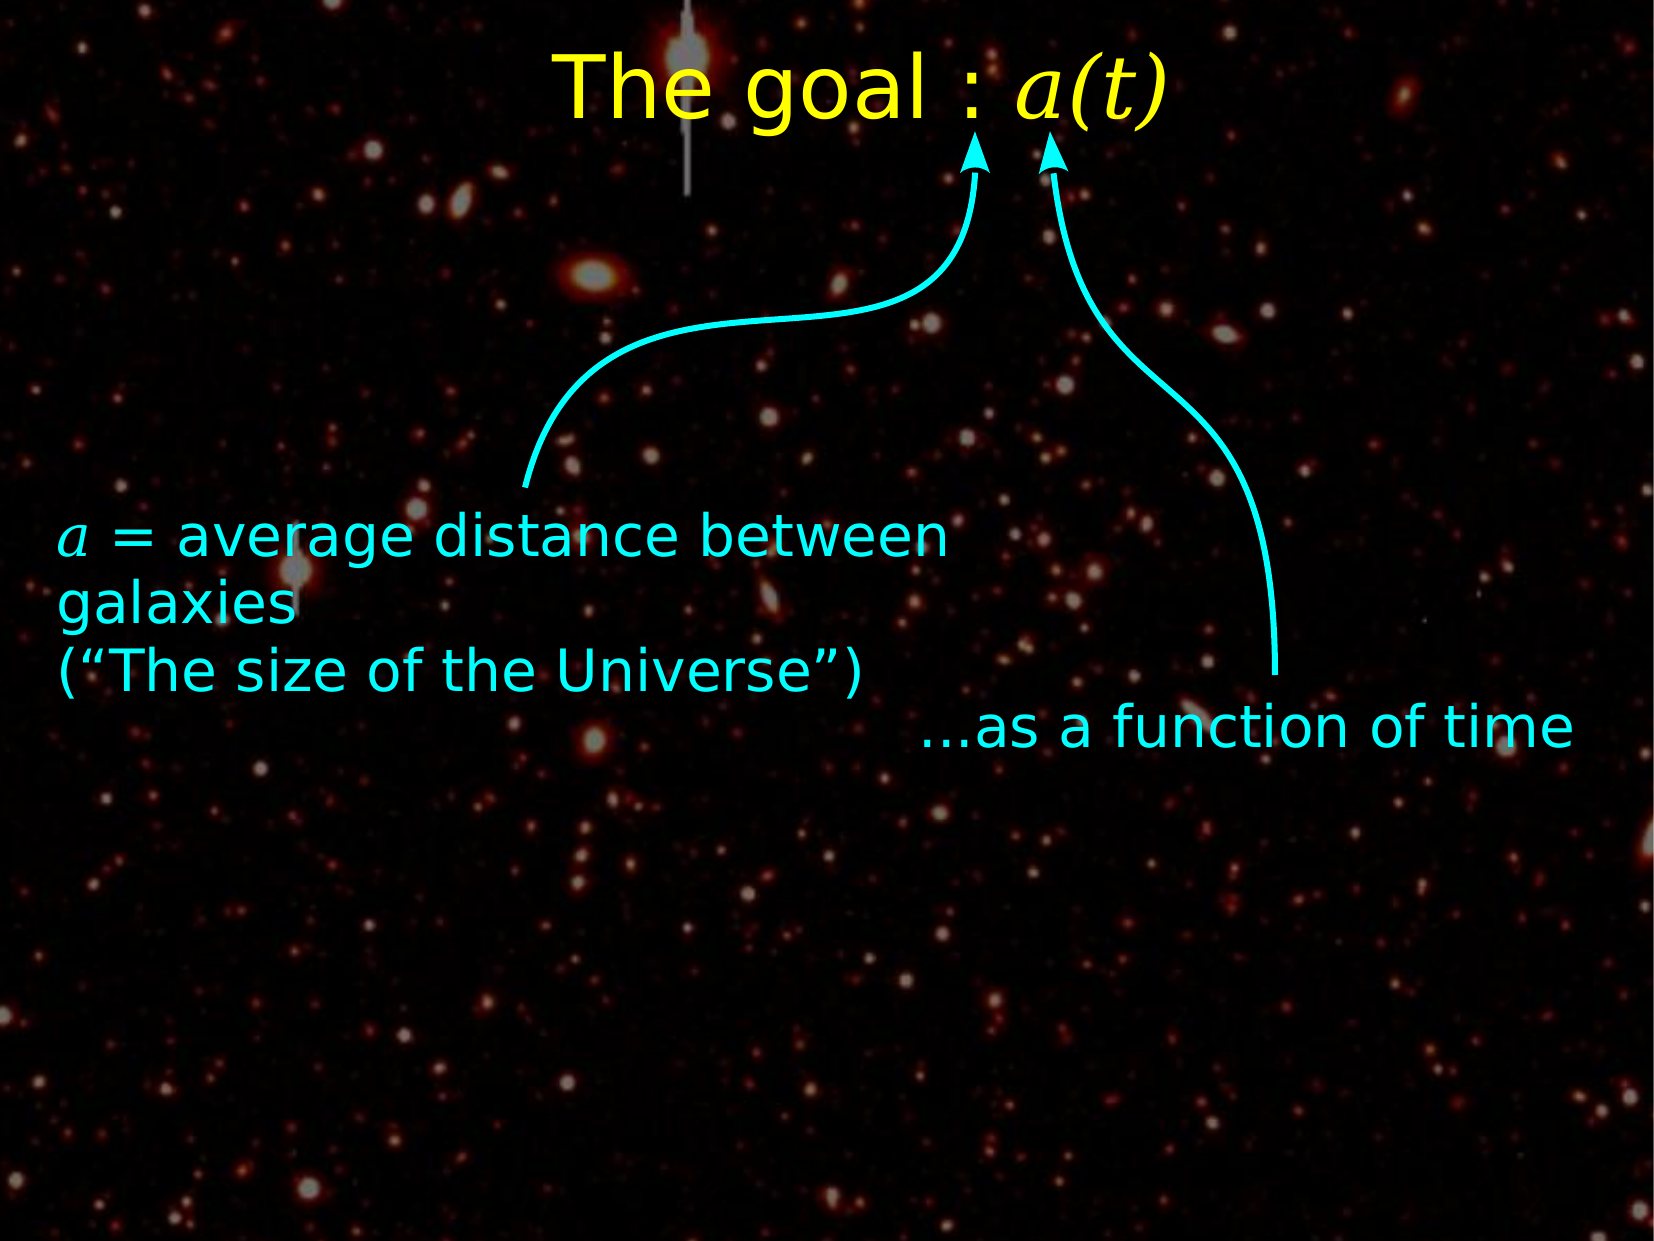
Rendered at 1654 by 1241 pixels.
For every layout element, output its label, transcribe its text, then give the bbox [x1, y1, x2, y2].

text_box a = average distance between galaxies (“The size of the Universe”) [56, 501, 1107, 638]
picture [0, 0, 1654, 1241]
text_box ...as a function of time [918, 693, 1511, 762]
text_box The goal : a(t) [552, 37, 1101, 140]
